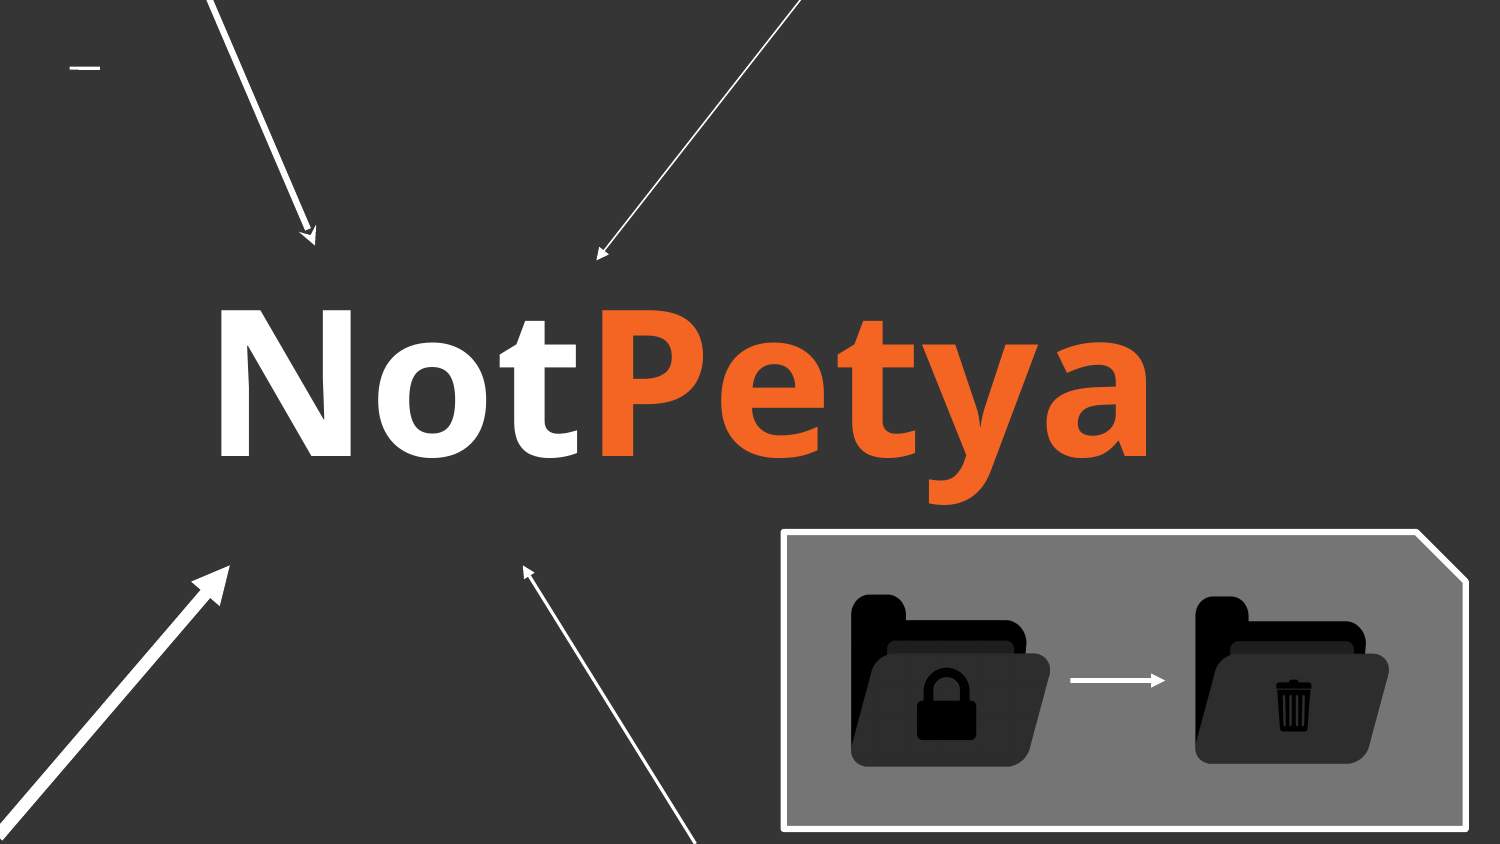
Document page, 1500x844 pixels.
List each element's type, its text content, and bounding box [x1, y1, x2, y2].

title NotPetya [188, 60, 1213, 690]
picture [1165, 553, 1419, 807]
picture [820, 550, 1081, 811]
text_box [783, 531, 1466, 829]
